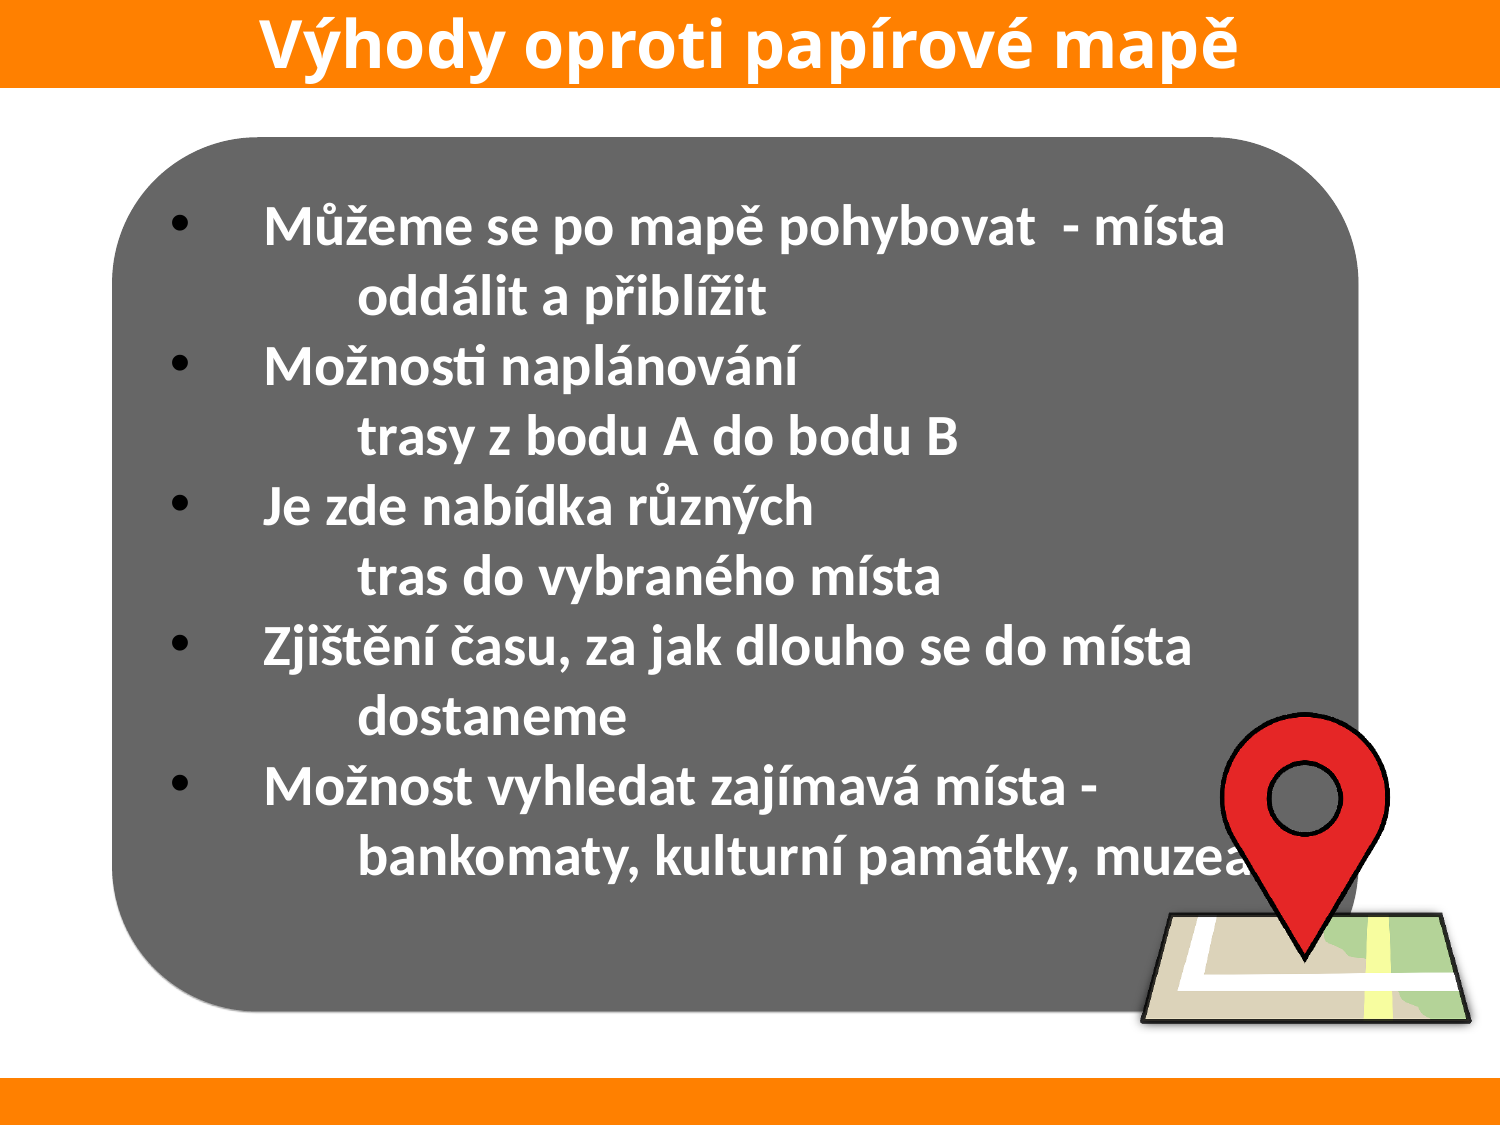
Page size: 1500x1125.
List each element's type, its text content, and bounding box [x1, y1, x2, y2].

text_box Můžeme se po mapě pohybovat - místa oddálit a přiblížit Možnosti naplánování trasy z bodu A do bodu B Je zde nabídka různých tras do vybraného místa Zjištění času, za jak dlouho se do místa dostaneme Možnost vyhledat zajímavá místa - bankomaty, kulturní památky, muzea [112, 137, 1359, 1012]
picture [1128, 712, 1483, 1036]
text_box [0, 1078, 1500, 1125]
text_box Výhody oproti papírové mapě [0, 0, 1500, 88]
